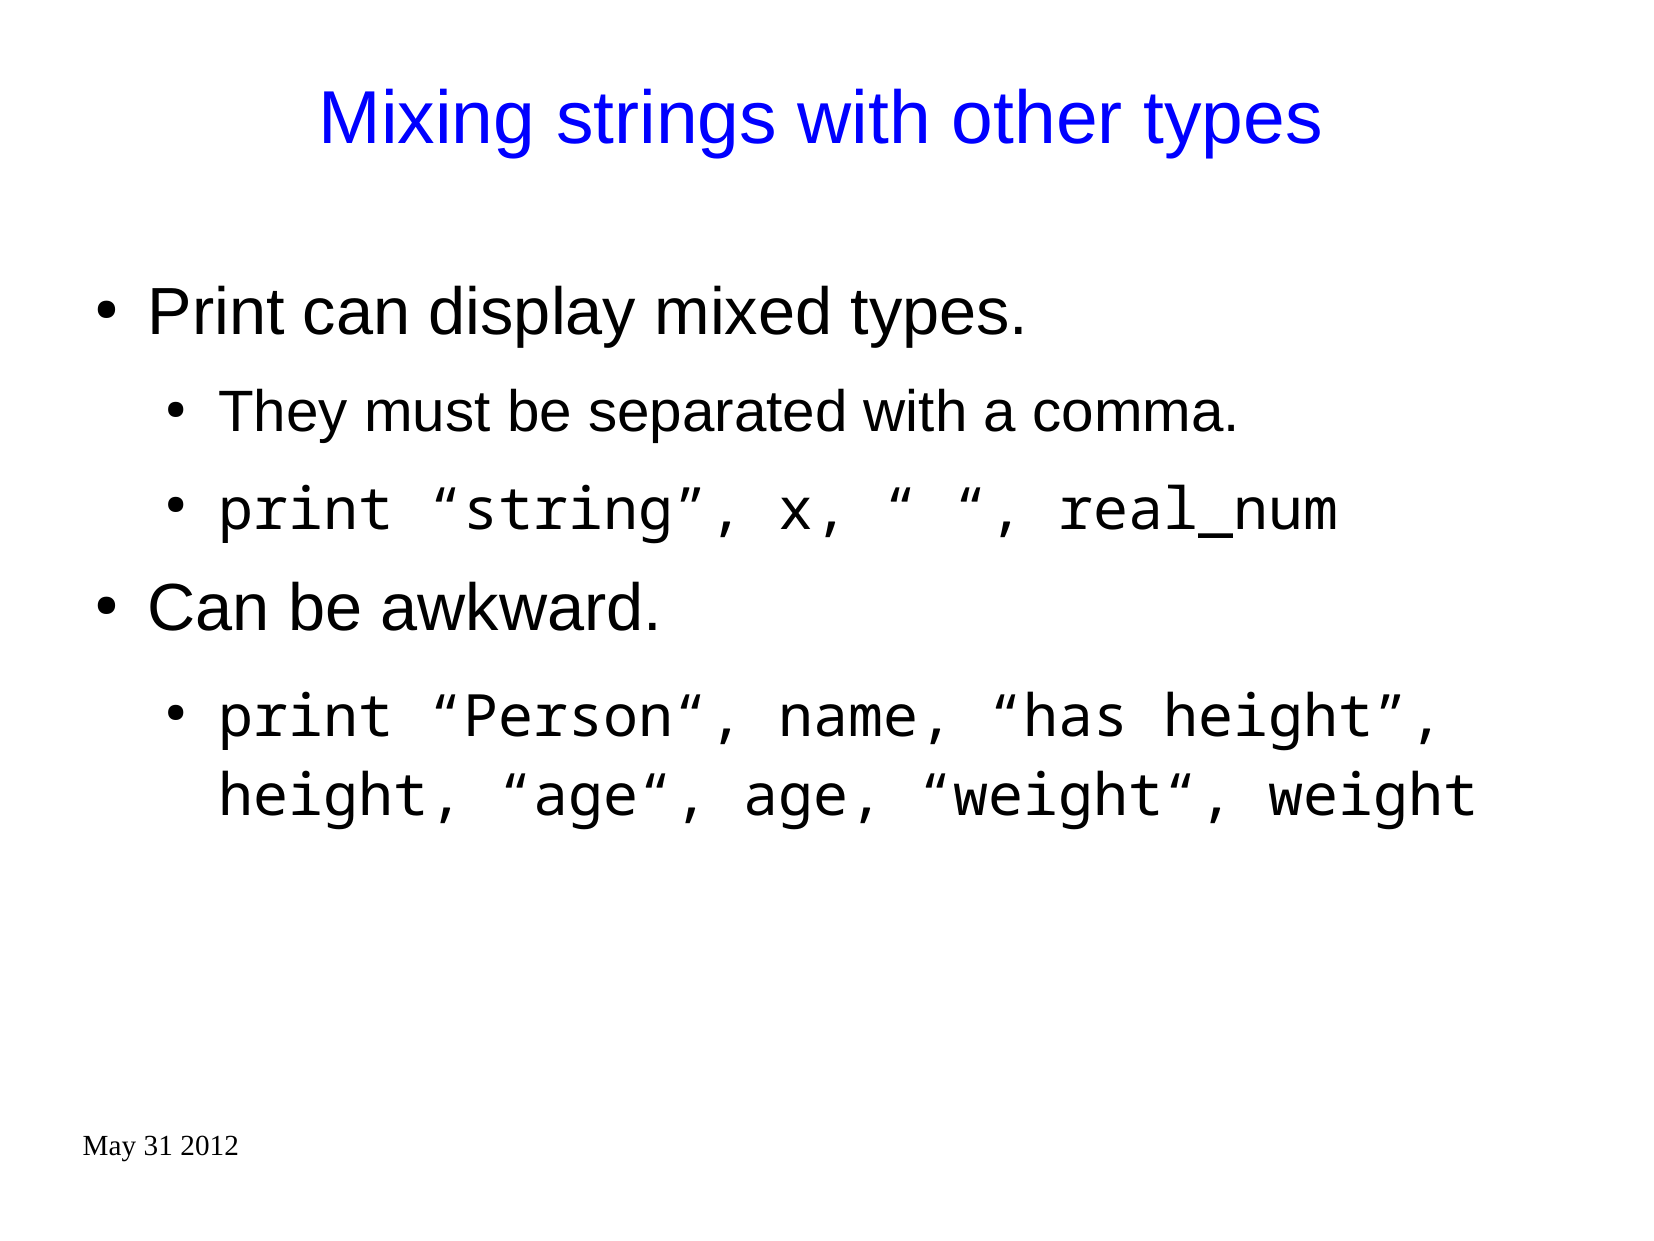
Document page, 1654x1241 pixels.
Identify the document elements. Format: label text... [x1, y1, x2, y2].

title Mixing strings with other types [76, 58, 1565, 178]
list Print can display mixed types. They must be separated with a comma. print “string”, x, “ “, real_num Can be awkward. print “Person“, name, “has height”, height, “age“, age, “weight“, weight [76, 274, 1565, 1093]
